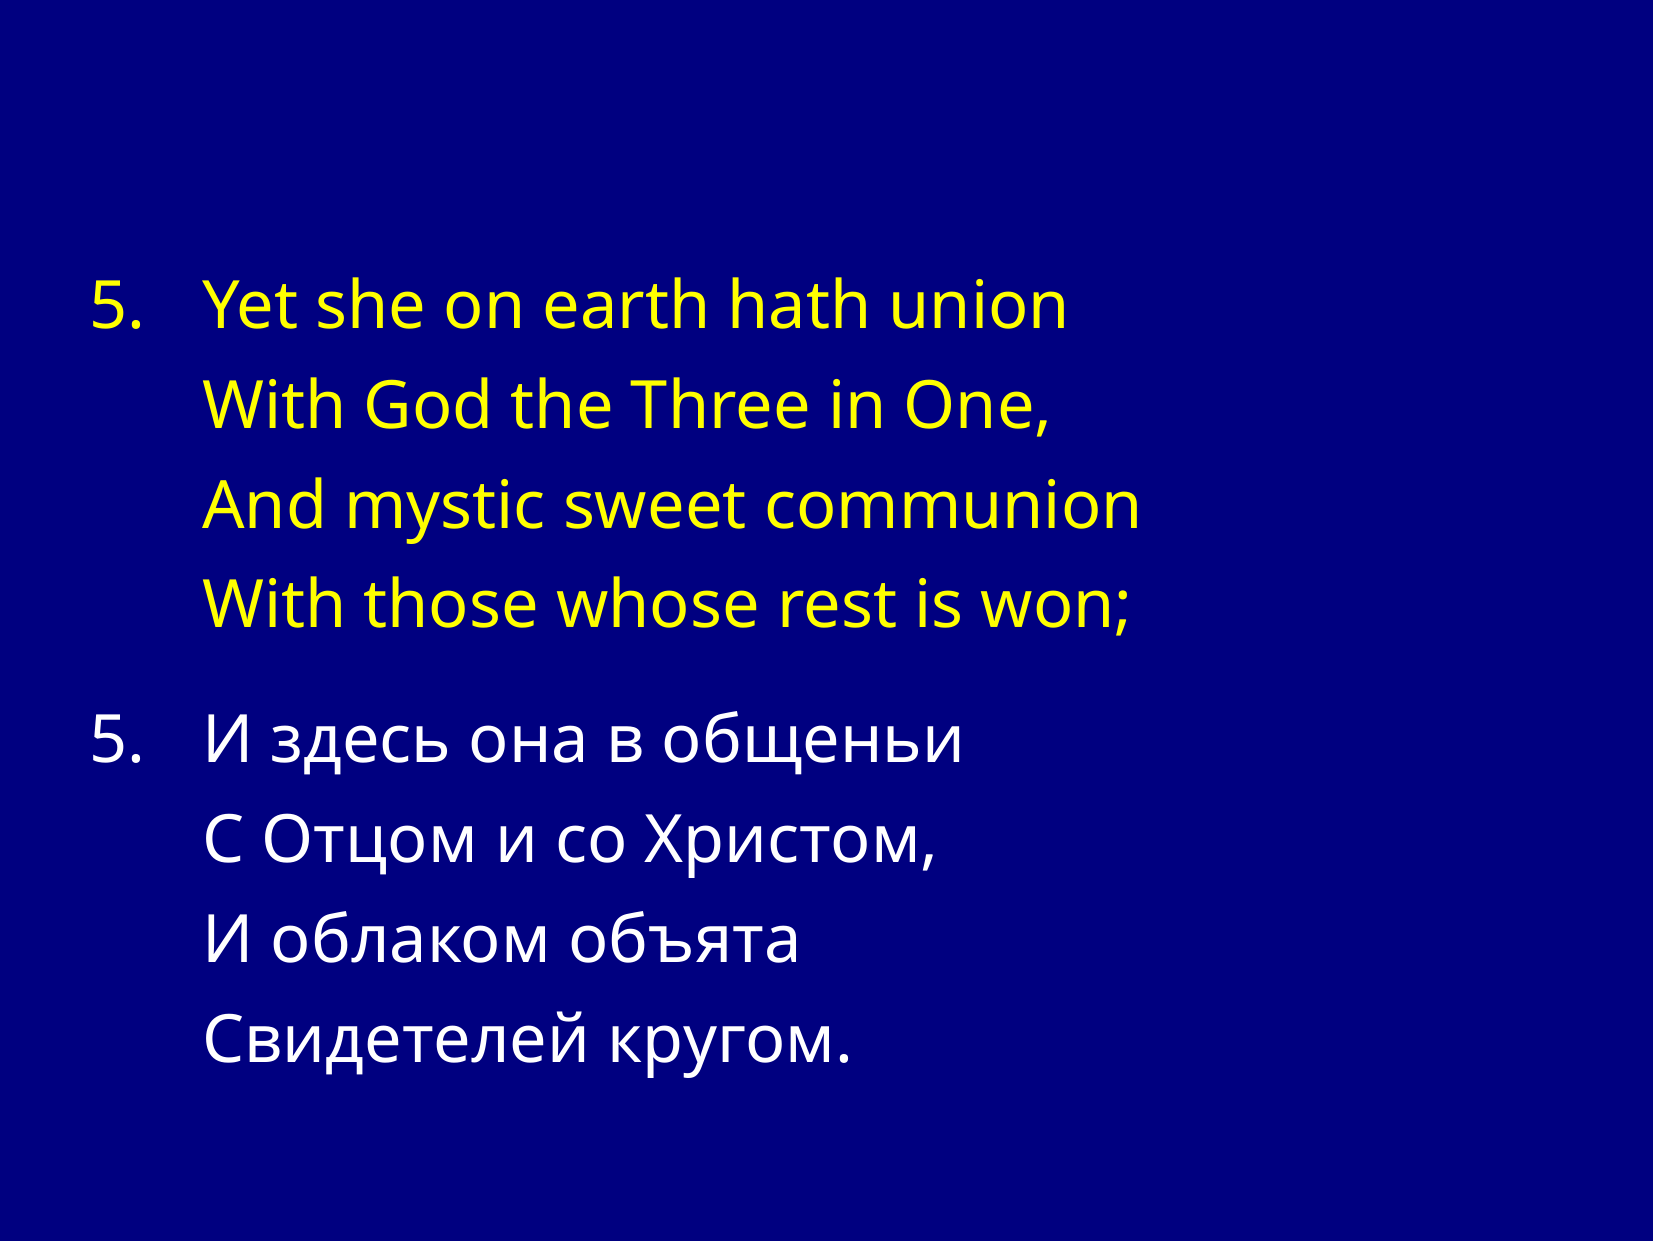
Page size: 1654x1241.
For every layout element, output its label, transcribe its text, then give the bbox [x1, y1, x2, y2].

text_box 5. И здесь она в общеньи С Отцом и со Христом, И облаком объята Свидетелей кругом. [75, 675, 1576, 1163]
text_box 5. Yet she on earth hath union With God the Three in One, And mystic sweet communion With those whose rest is won; [75, 150, 1576, 638]
